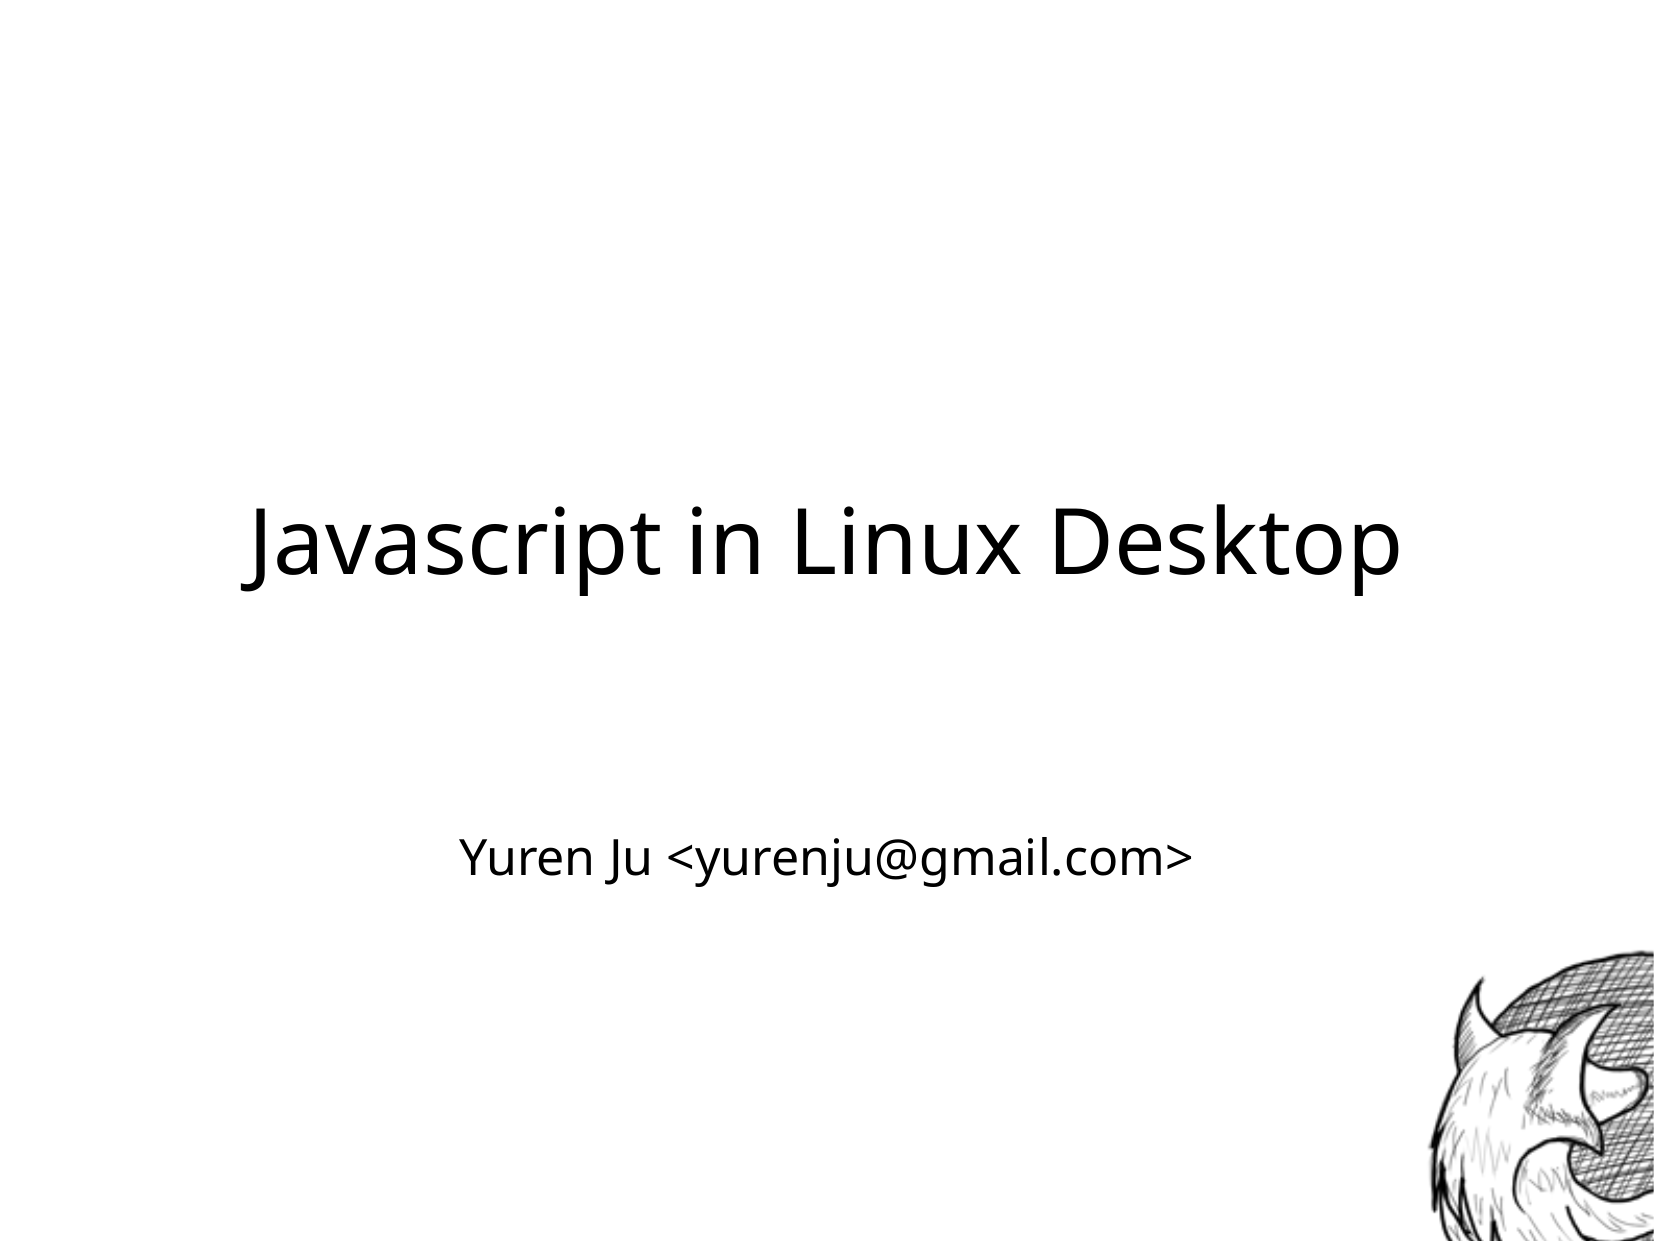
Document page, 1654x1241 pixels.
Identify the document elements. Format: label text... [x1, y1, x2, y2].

title Javascript in Linux Desktop [82, 443, 1571, 636]
picture [1386, 915, 1654, 1241]
subtitle Yuren Ju <yurenju@gmail.com> [82, 767, 1571, 945]
